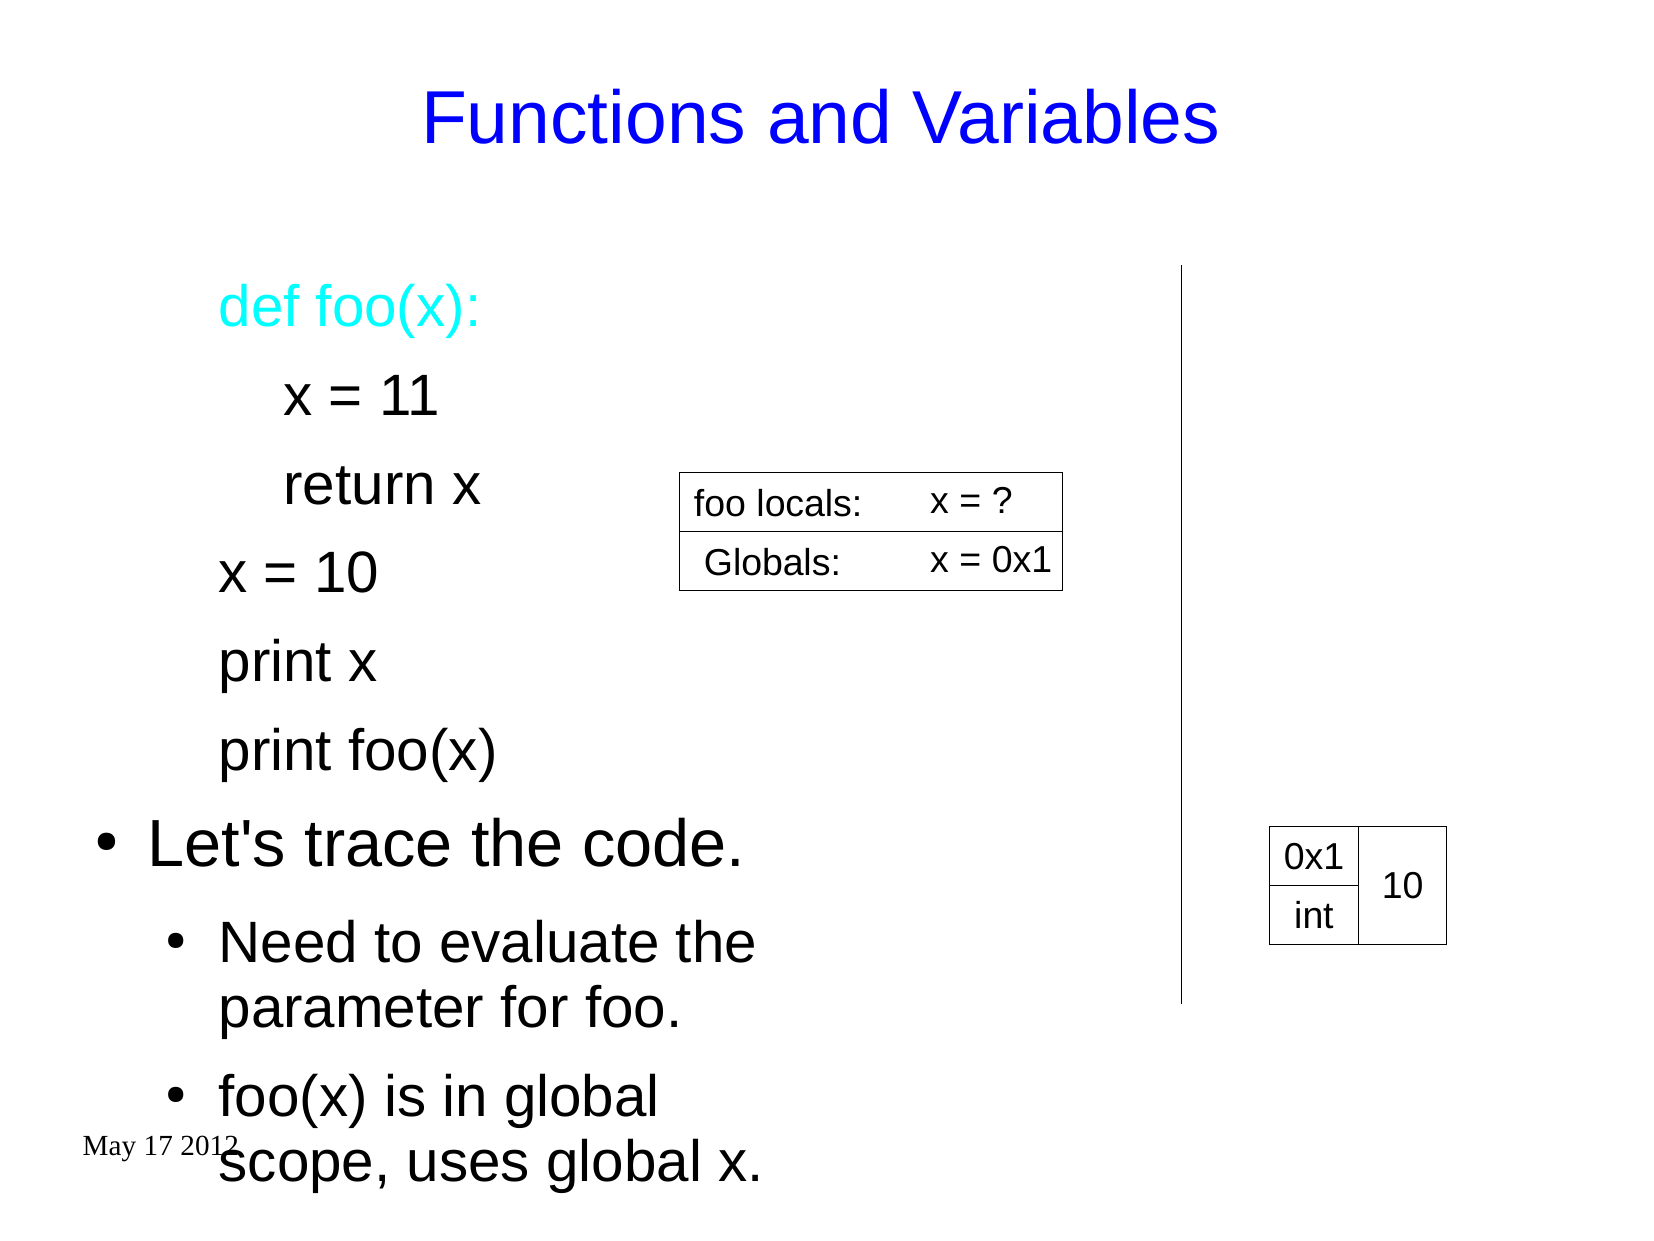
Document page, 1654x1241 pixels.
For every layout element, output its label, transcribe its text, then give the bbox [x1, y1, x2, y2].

text_box x = 0x1 [915, 532, 1062, 589]
list def foo(x): x = 11 return x x = 10 print x print foo(x) Let's trace the code. Need to evaluate the parameter for foo. foo(x) is in global scope, uses global x. [680, 532, 803, 590]
title Functions and Variables [76, 58, 1565, 178]
text_box 0x1 [1269, 826, 1358, 886]
list def foo(x): x = 11 return x x = 10 print x print foo(x) Let's trace the code. Need to evaluate the parameter for foo. foo(x) is in global scope, uses global x. [76, 274, 803, 1194]
text_box x = 0x1 [1063, 531, 1068, 589]
text_box Globals: [689, 533, 857, 590]
text_box 10 [1358, 826, 1447, 945]
text_box int [1269, 886, 1358, 945]
text_box x = ? [915, 473, 1028, 530]
text_box foo locals: [680, 474, 878, 531]
